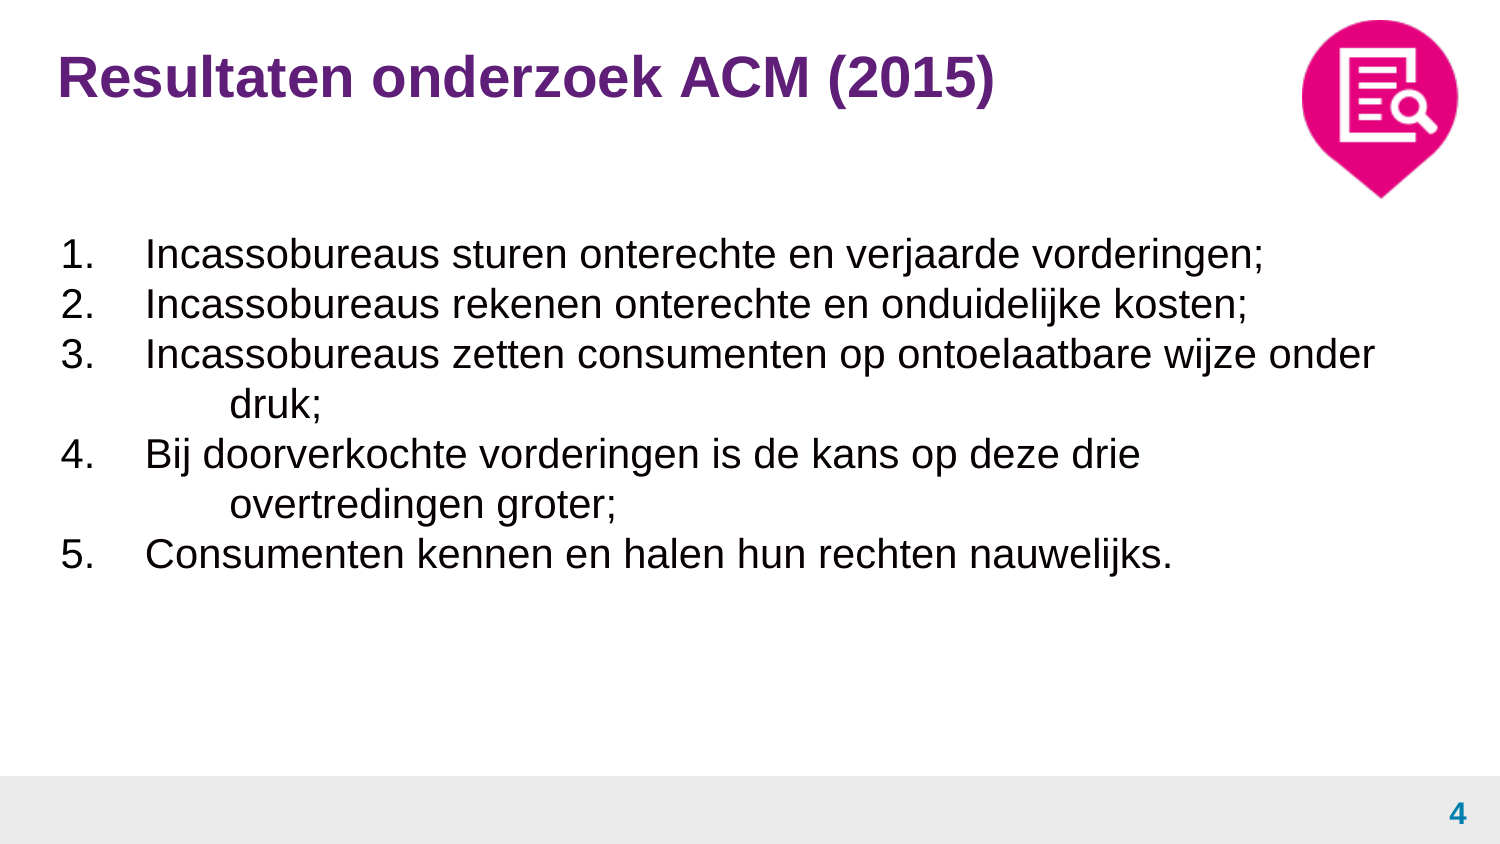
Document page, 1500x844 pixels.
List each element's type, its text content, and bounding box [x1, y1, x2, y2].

text_box Resultaten onderzoek ACM (2015) [49, 3, 1400, 145]
text_box 4 [1442, 786, 1475, 838]
picture [1302, 20, 1460, 202]
text_box [0, 776, 1500, 844]
text_box Incassobureaus sturen onterechte en verjaarde vorderingen; Incassobureaus rekenen onterechte en onduidelijke kosten; Incassobureaus zetten consumenten op ontoelaatbare wijze onder druk; Bij doorverkochte vorderingen is de kans op deze drie overtredingen groter; Consumenten kennen en halen hun rechten nauwelijks. [53, 145, 1403, 776]
